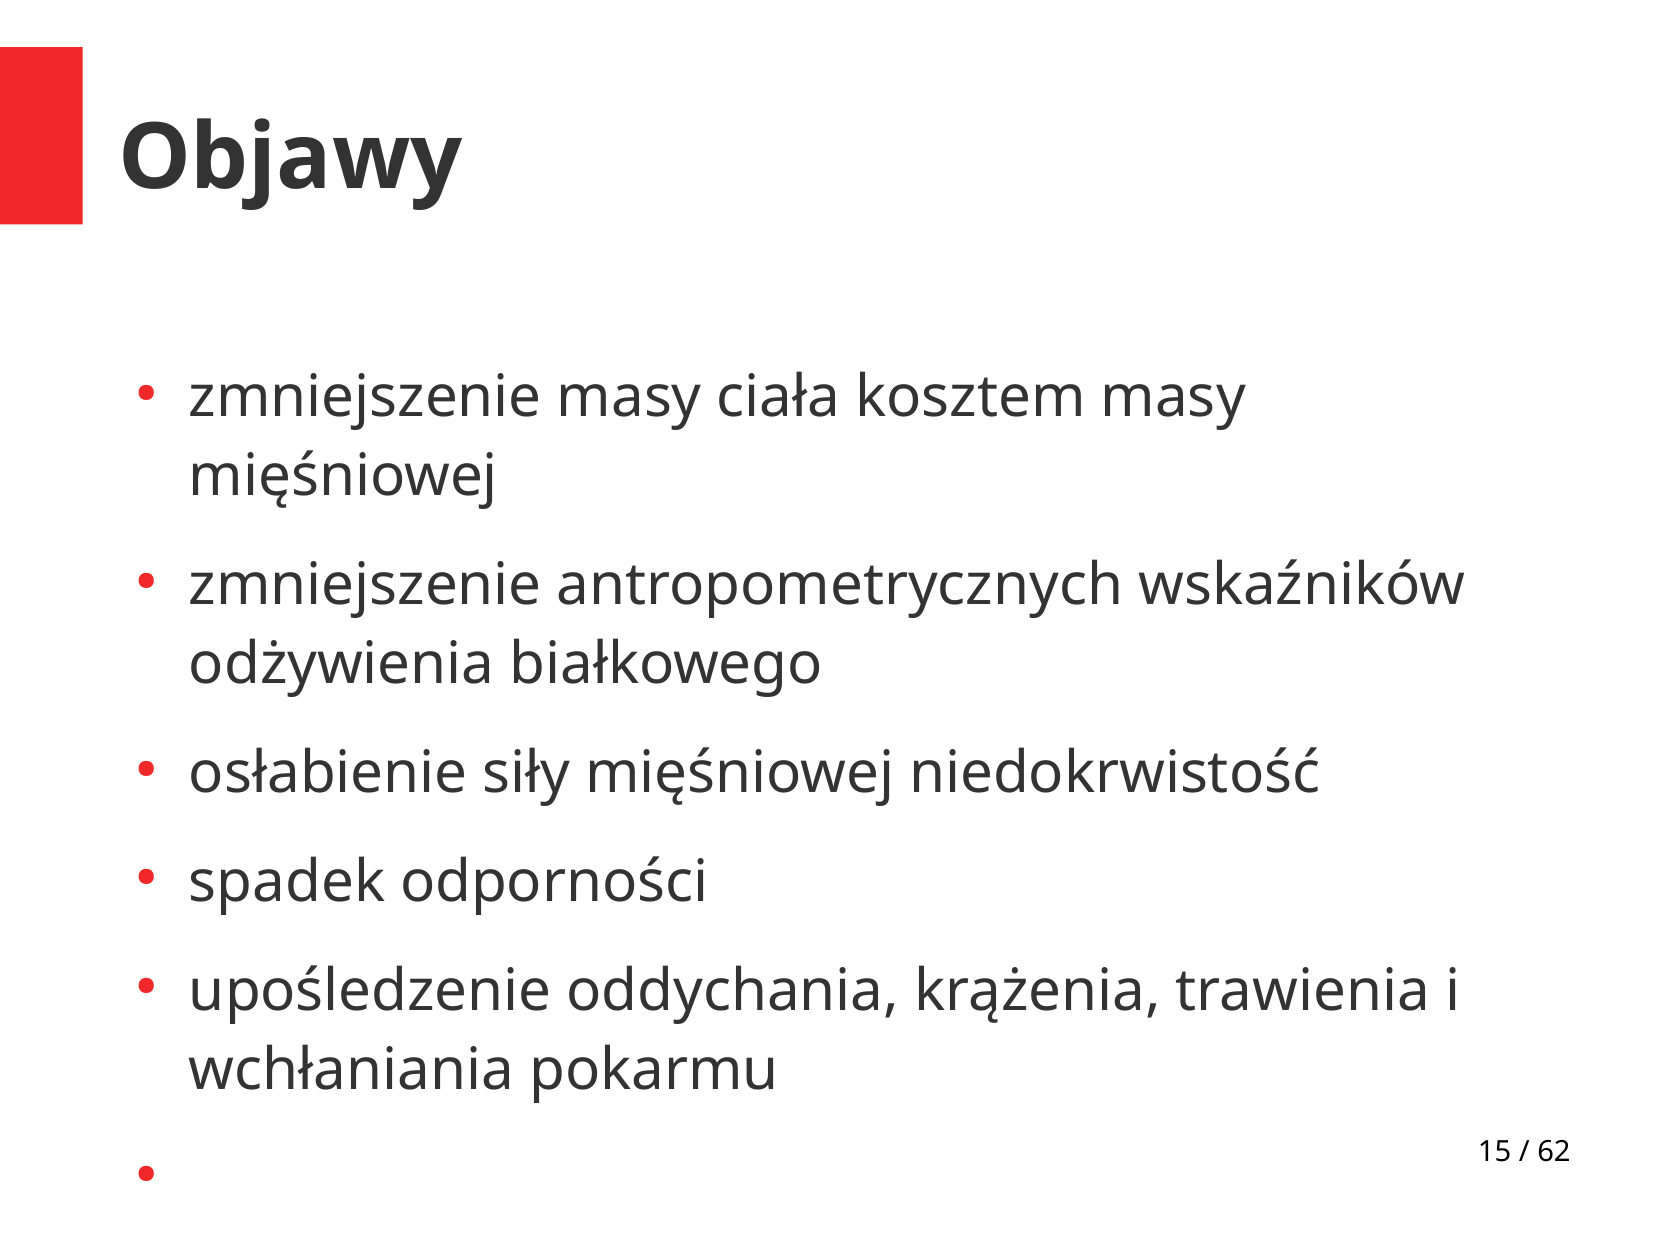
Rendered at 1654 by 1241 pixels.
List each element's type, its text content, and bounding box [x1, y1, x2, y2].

list zmniejszenie masy ciała kosztem masy mięśniowej zmniejszenie antropometrycznych wskaźników odżywienia białkowego osłabienie siły mięśniowej niedokrwistość spadek odporności upośledzenie oddychania, krążenia, trawienia i wchłaniania pokarmu [118, 354, 1536, 1074]
title Objawy [118, 49, 1571, 257]
